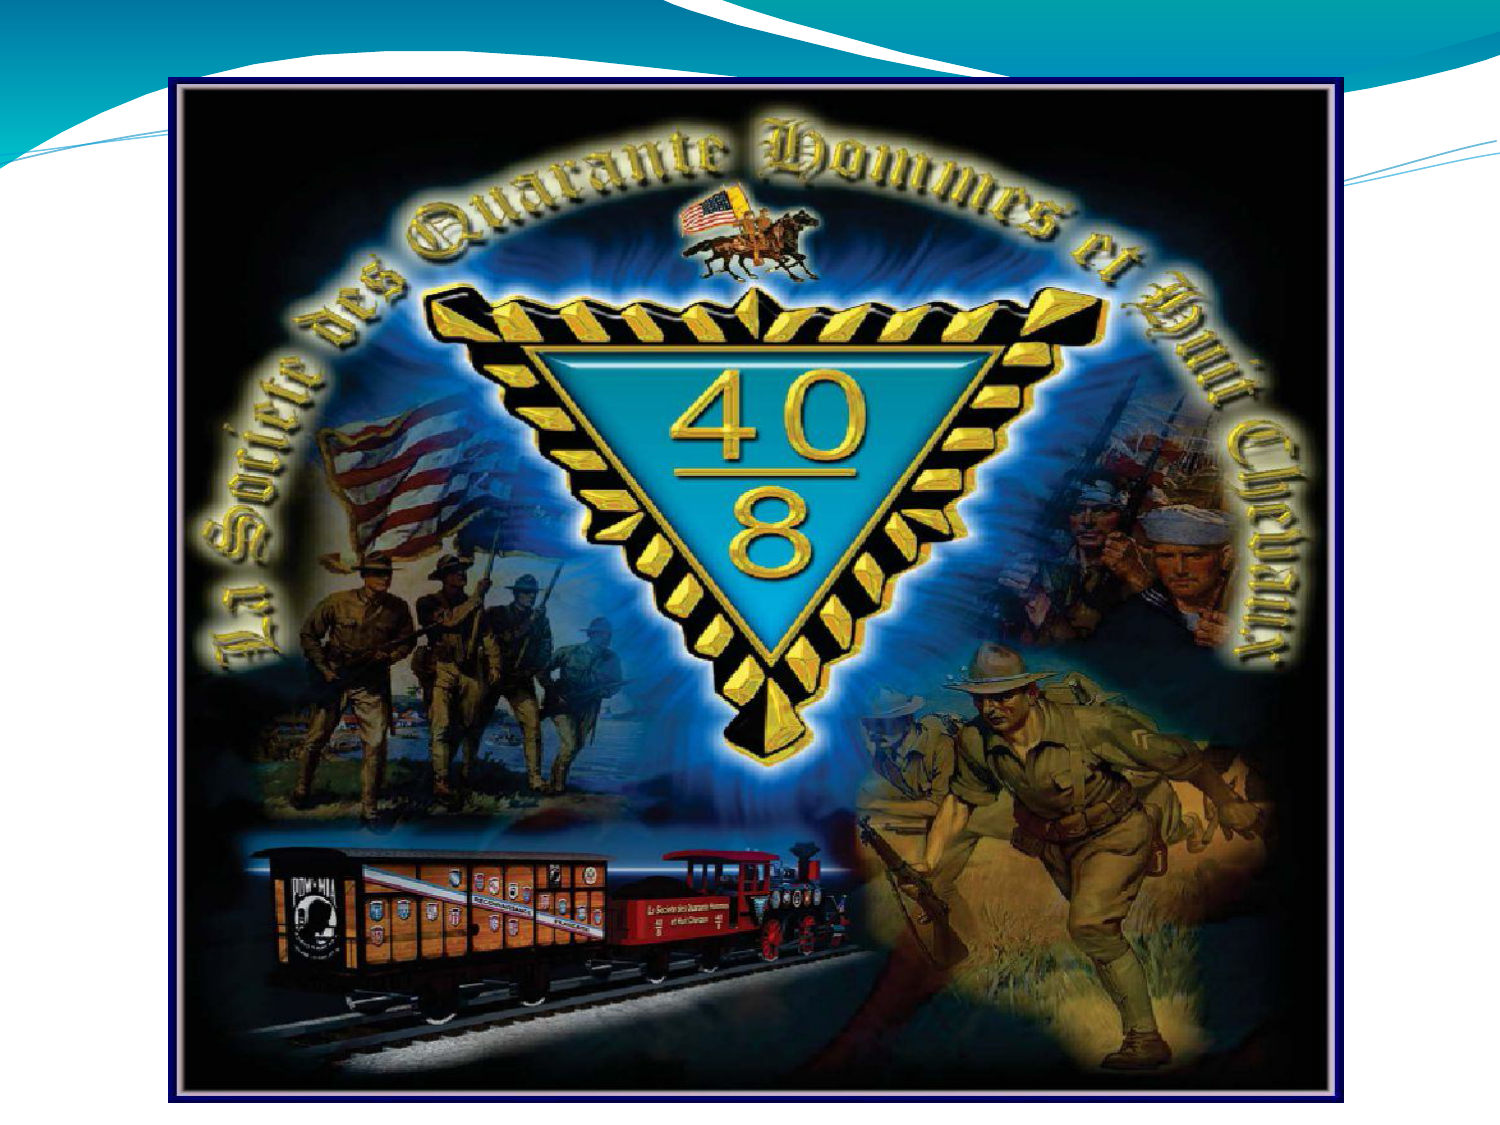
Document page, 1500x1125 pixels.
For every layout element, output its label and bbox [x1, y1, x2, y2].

picture [168, 77, 1344, 1103]
